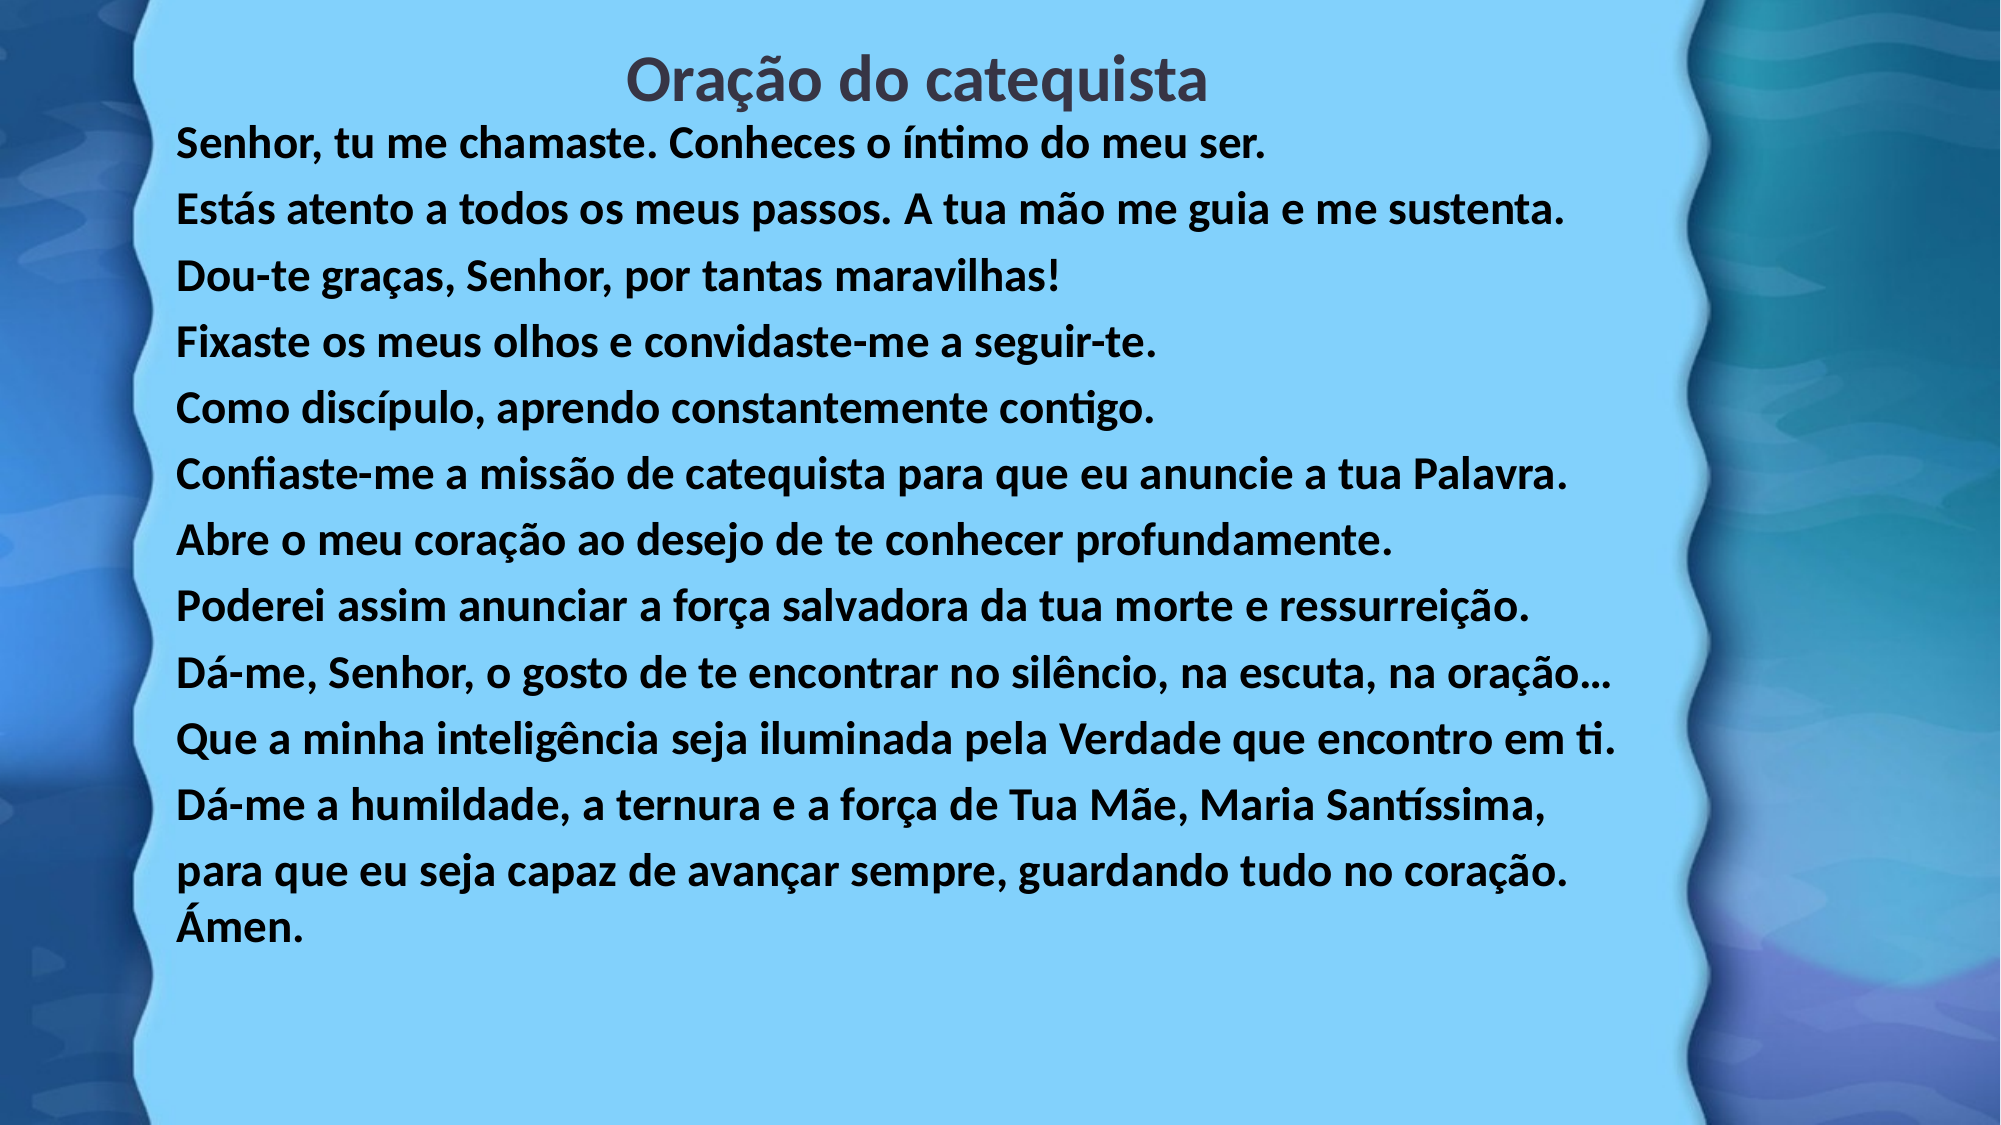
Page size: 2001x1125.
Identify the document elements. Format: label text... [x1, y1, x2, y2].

list Senhor, tu me chamaste. Conheces o íntimo do meu ser. Estás atento a todos os meus passos. A tua mão me guia e me sustenta. Dou-te graças, Senhor, por tantas maravilhas! Fixaste os meus olhos e convidaste-me a seguir-te. Como discípulo, aprendo constantemente contigo. Confiaste-me a missão de catequista para que eu anuncie a tua Palavra. Abre o meu coração ao desejo de te conhecer profundamente. Poderei assim anunciar a força salvadora da tua morte e ressurreição. Dá-me, Senhor, o gosto de te encontrar no silêncio, na escuta, na oração… Que a minha inteligência seja iluminada pela Verdade que encontro em ti. Dá-me a humildade, a ternura e a força de Tua Mãe, Maria Santíssima, para que eu seja capaz de avançar sempre, guardando tudo no coração. Ámen. [161, 104, 1698, 1033]
title Oração do catequista [183, 16, 1669, 104]
